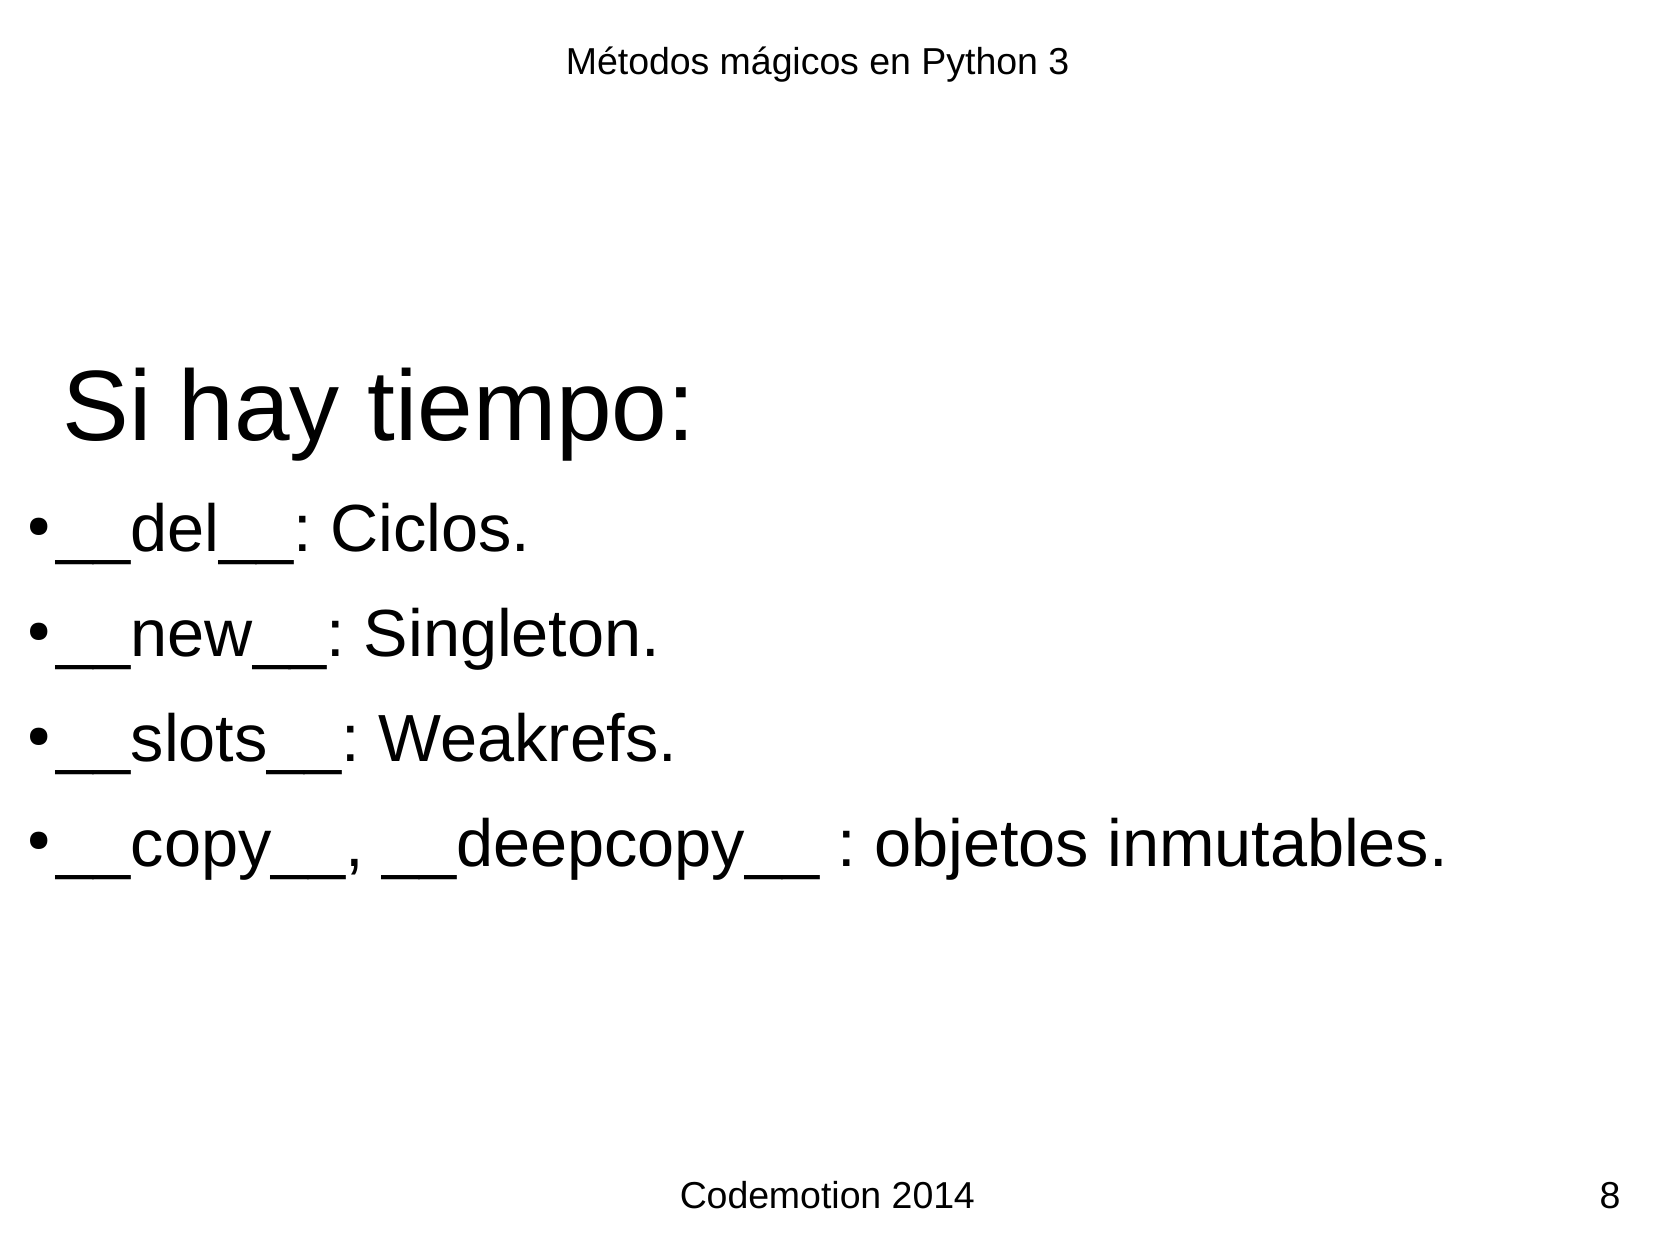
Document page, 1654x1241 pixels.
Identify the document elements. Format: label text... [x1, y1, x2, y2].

text_box Métodos mágicos en Python 3 [15, 33, 1621, 91]
subtitle Si hay tiempo: __del__: Ciclos. __new__: Singleton. __slots__: Weakrefs. __copy__, __deepcopy__ : objetos inmutables. [26, 91, 1621, 1201]
text_box 8 [1455, 1166, 1636, 1224]
text_box Codemotion 2014 [30, 1166, 1455, 1224]
